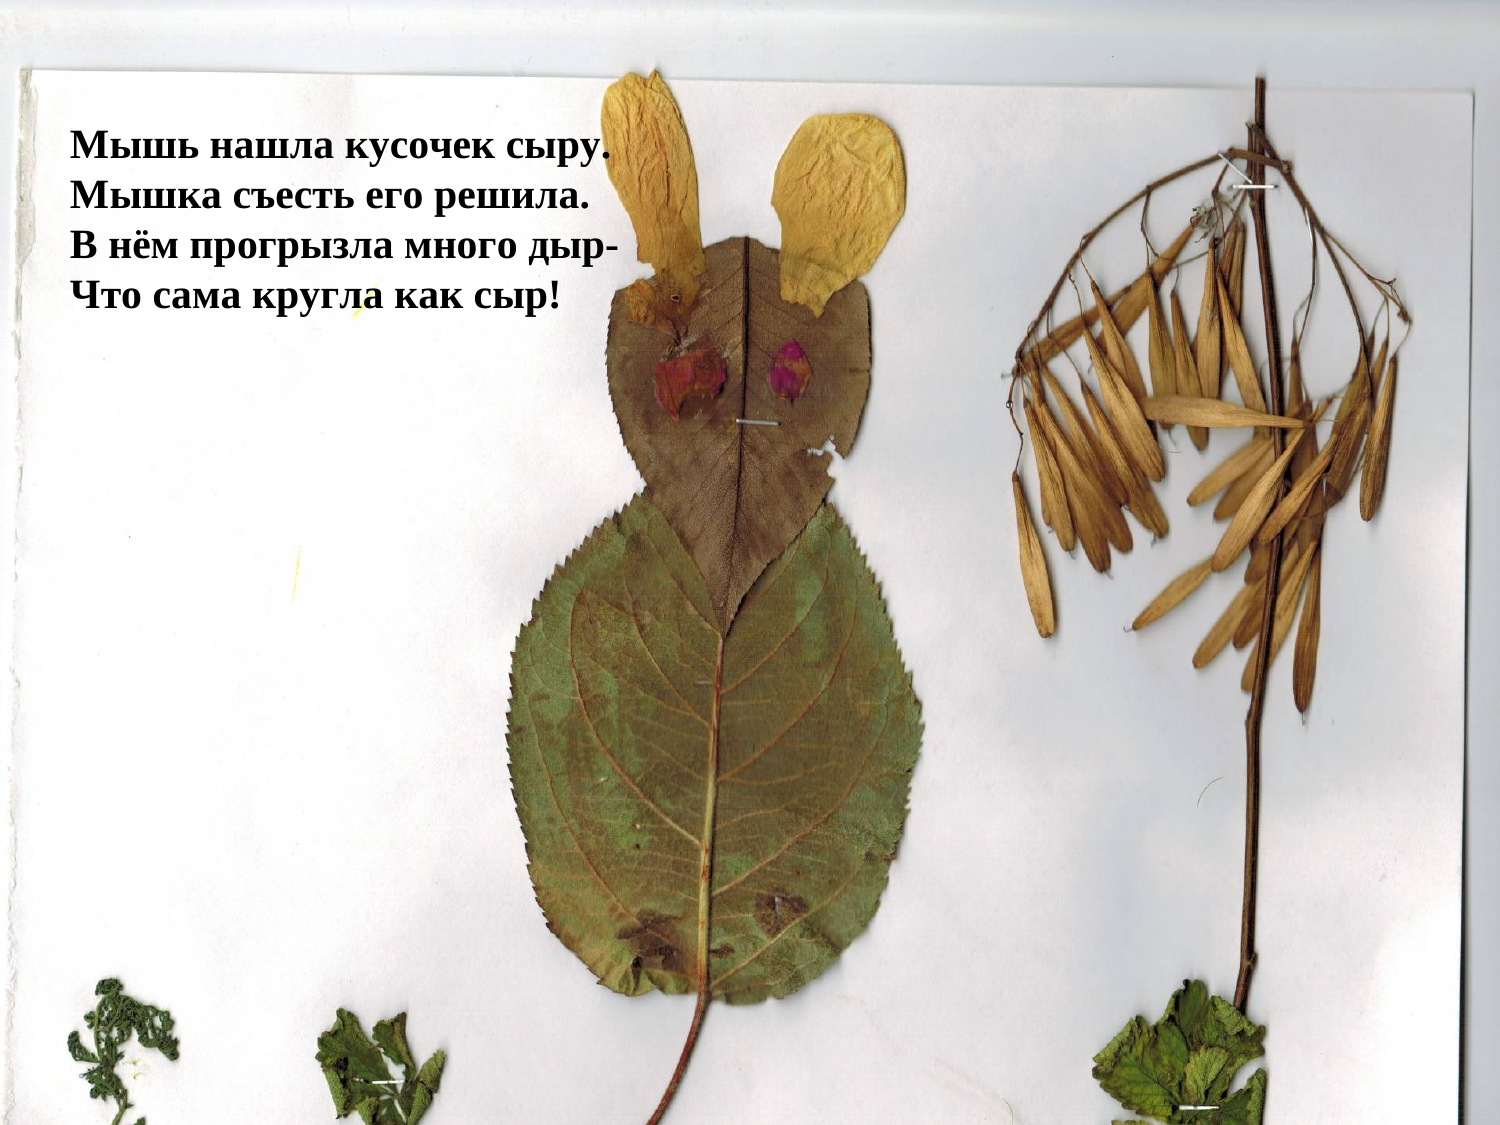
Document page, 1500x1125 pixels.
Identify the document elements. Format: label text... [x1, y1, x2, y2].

text_box Мышь нашла кусочек сыру. Мышка съесть его решила. В нём прогрызла много дыр- Что сама кругла как сыр! [55, 109, 650, 375]
picture [0, 0, 1500, 1125]
